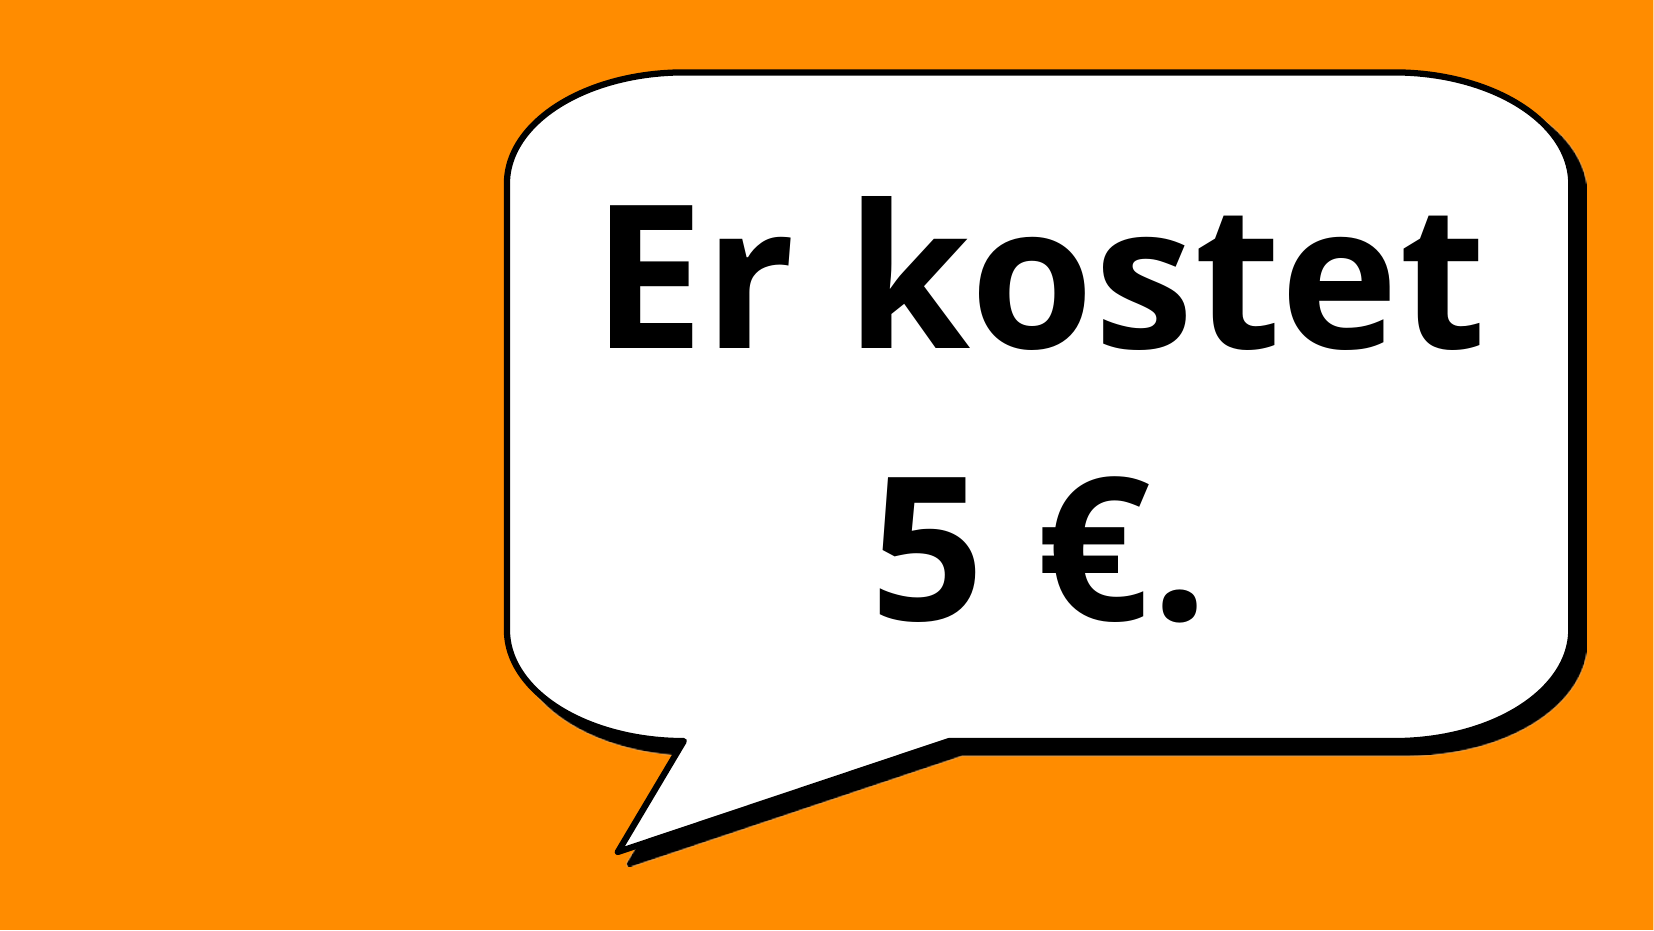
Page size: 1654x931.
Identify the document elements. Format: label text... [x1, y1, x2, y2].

text_box Er kostet 5 €. [506, 72, 1572, 852]
